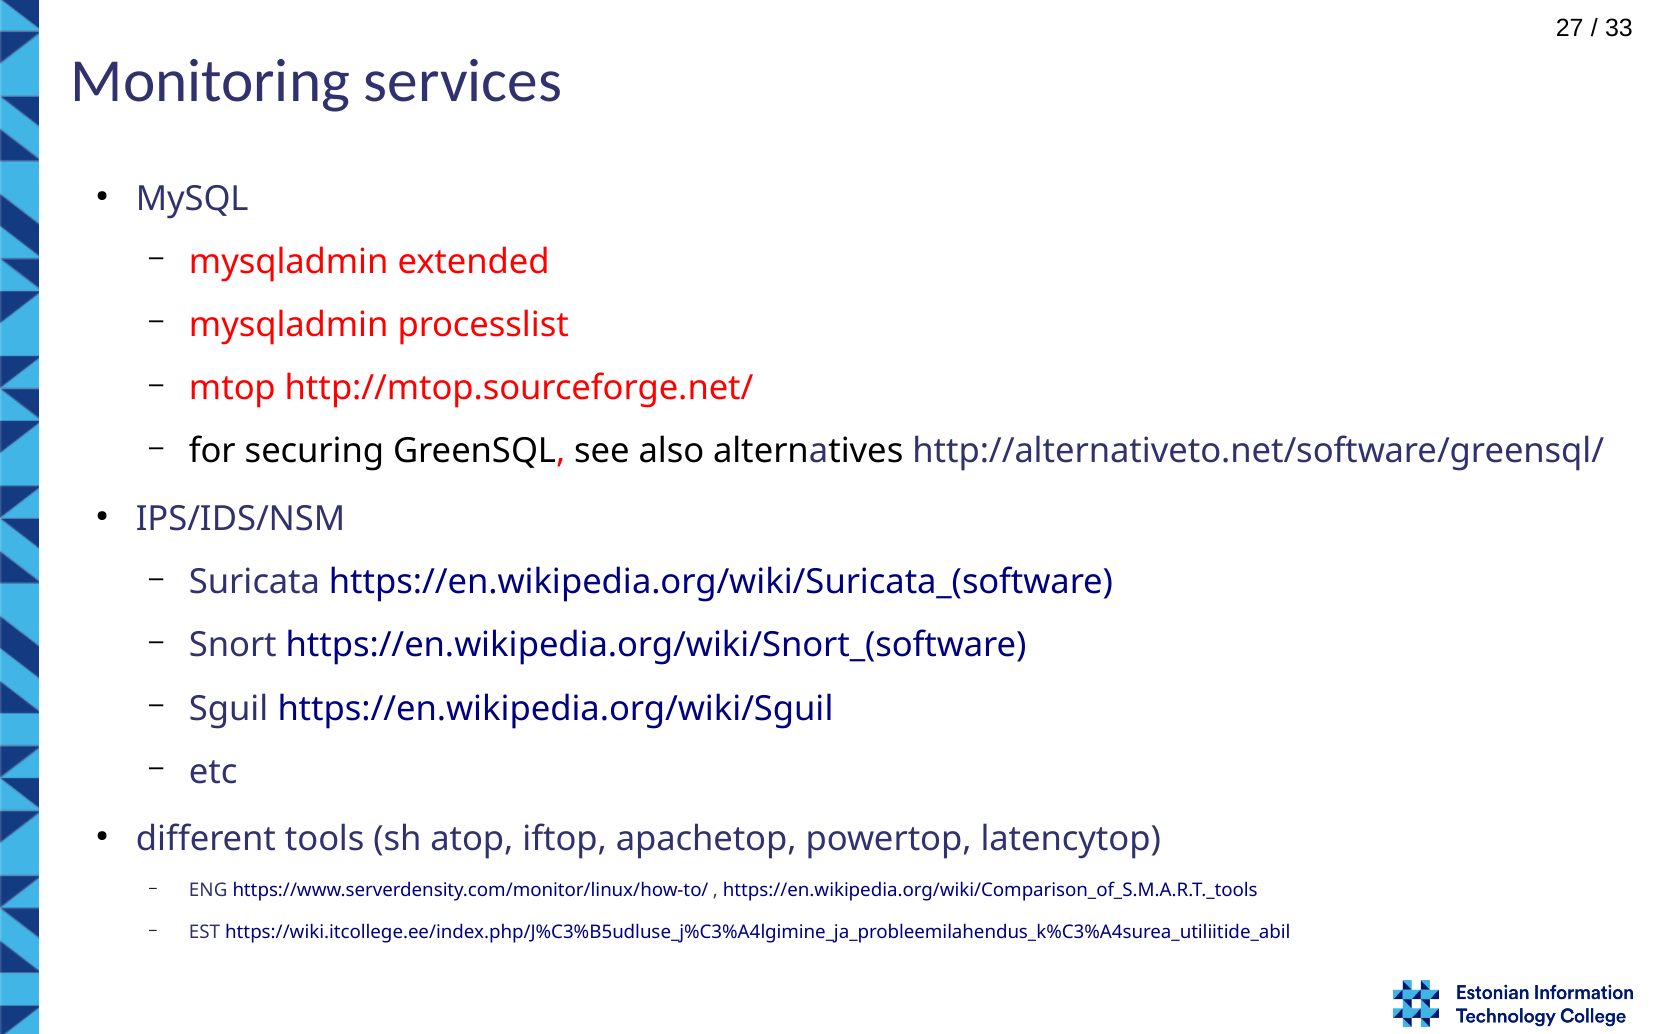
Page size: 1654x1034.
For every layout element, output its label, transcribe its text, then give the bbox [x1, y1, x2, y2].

picture [1393, 980, 1633, 1027]
title Monitoring services [70, 41, 1630, 130]
list MySQL mysqladmin extended mysqladmin processlist mtop http://mtop.sourceforge.net/ for securing GreenSQL, see also alternatives http://alternativeto.net/software/greensql/ IPS/IDS/NSM Suricata https://en.wikipedia.org/wiki/Suricata_(software) Snort https://en.wikipedia.org/wiki/Snort_(software) Sguil https://en.wikipedia.org/wiki/Sguil etc different tools (sh atop, iftop, apachetop, powertop, latencytop) ENG https://www.serverdensity.com/monitor/linux/how-to/ , https://en.wikipedia.org/wiki/Comparison_of_S.M.A.R.T._tools EST https://wiki.itcollege.ee/index.php/J%C3%B5udluse_j%C3%A4lgimine_ja_probleemilahendus_k%C3%A4surea_utiliitide_abil [82, 172, 1625, 981]
